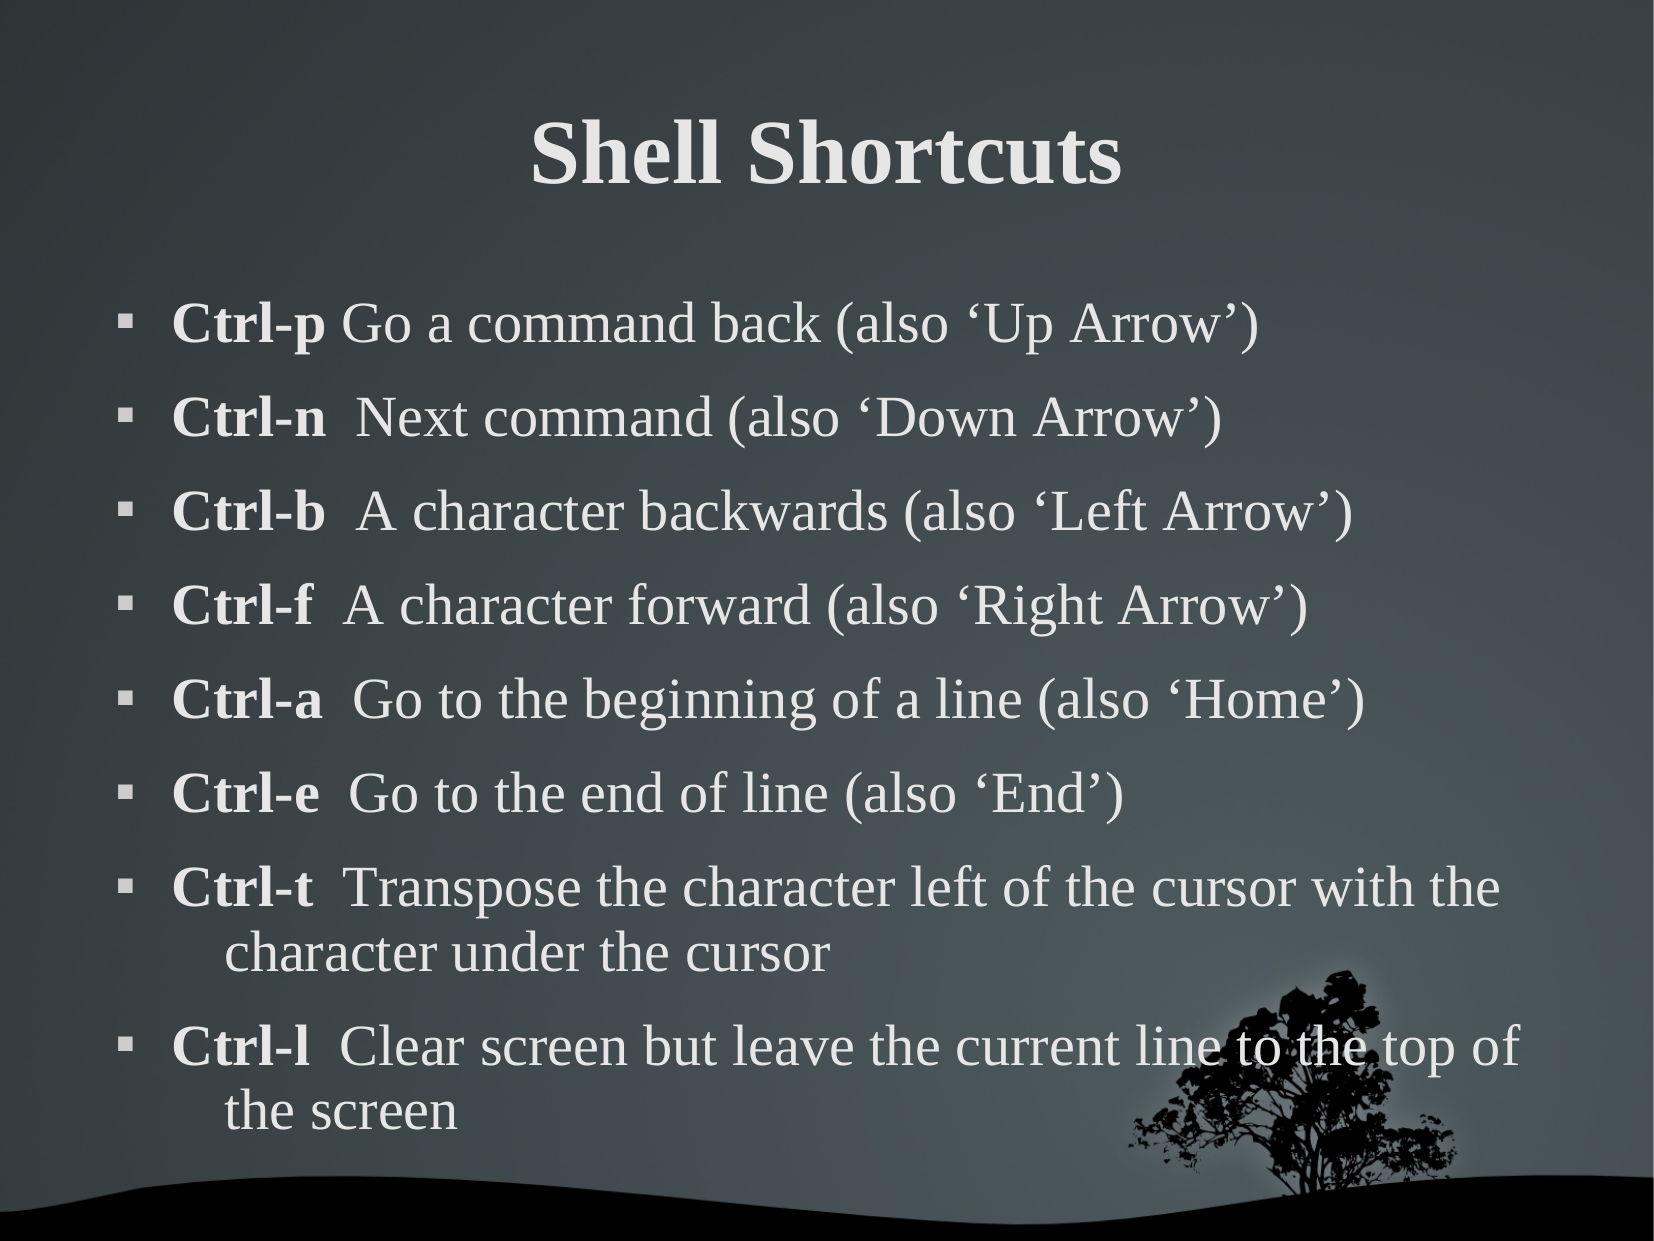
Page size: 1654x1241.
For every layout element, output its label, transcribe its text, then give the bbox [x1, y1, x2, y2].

title Shell Shortcuts [82, 19, 1571, 287]
picture [0, 0, 1654, 1241]
list Ctrl-p Go a command back (also ‘Up Arrow’) Ctrl-n Next command (also ‘Down Arrow’) Ctrl-b A character backwards (also ‘Left Arrow’) Ctrl-f A character forward (also ‘Right Arrow’) Ctrl-a Go to the beginning of a line (also ‘Home’) Ctrl-e Go to the end of line (also ‘End’) Ctrl-t Transpose the character left of the cursor with the character under the cursor Ctrl-l Clear screen but leave the current line to the top of the screen Note: The Bash shell has the same shortcuts as the Emacs editor [82, 290, 1571, 1241]
